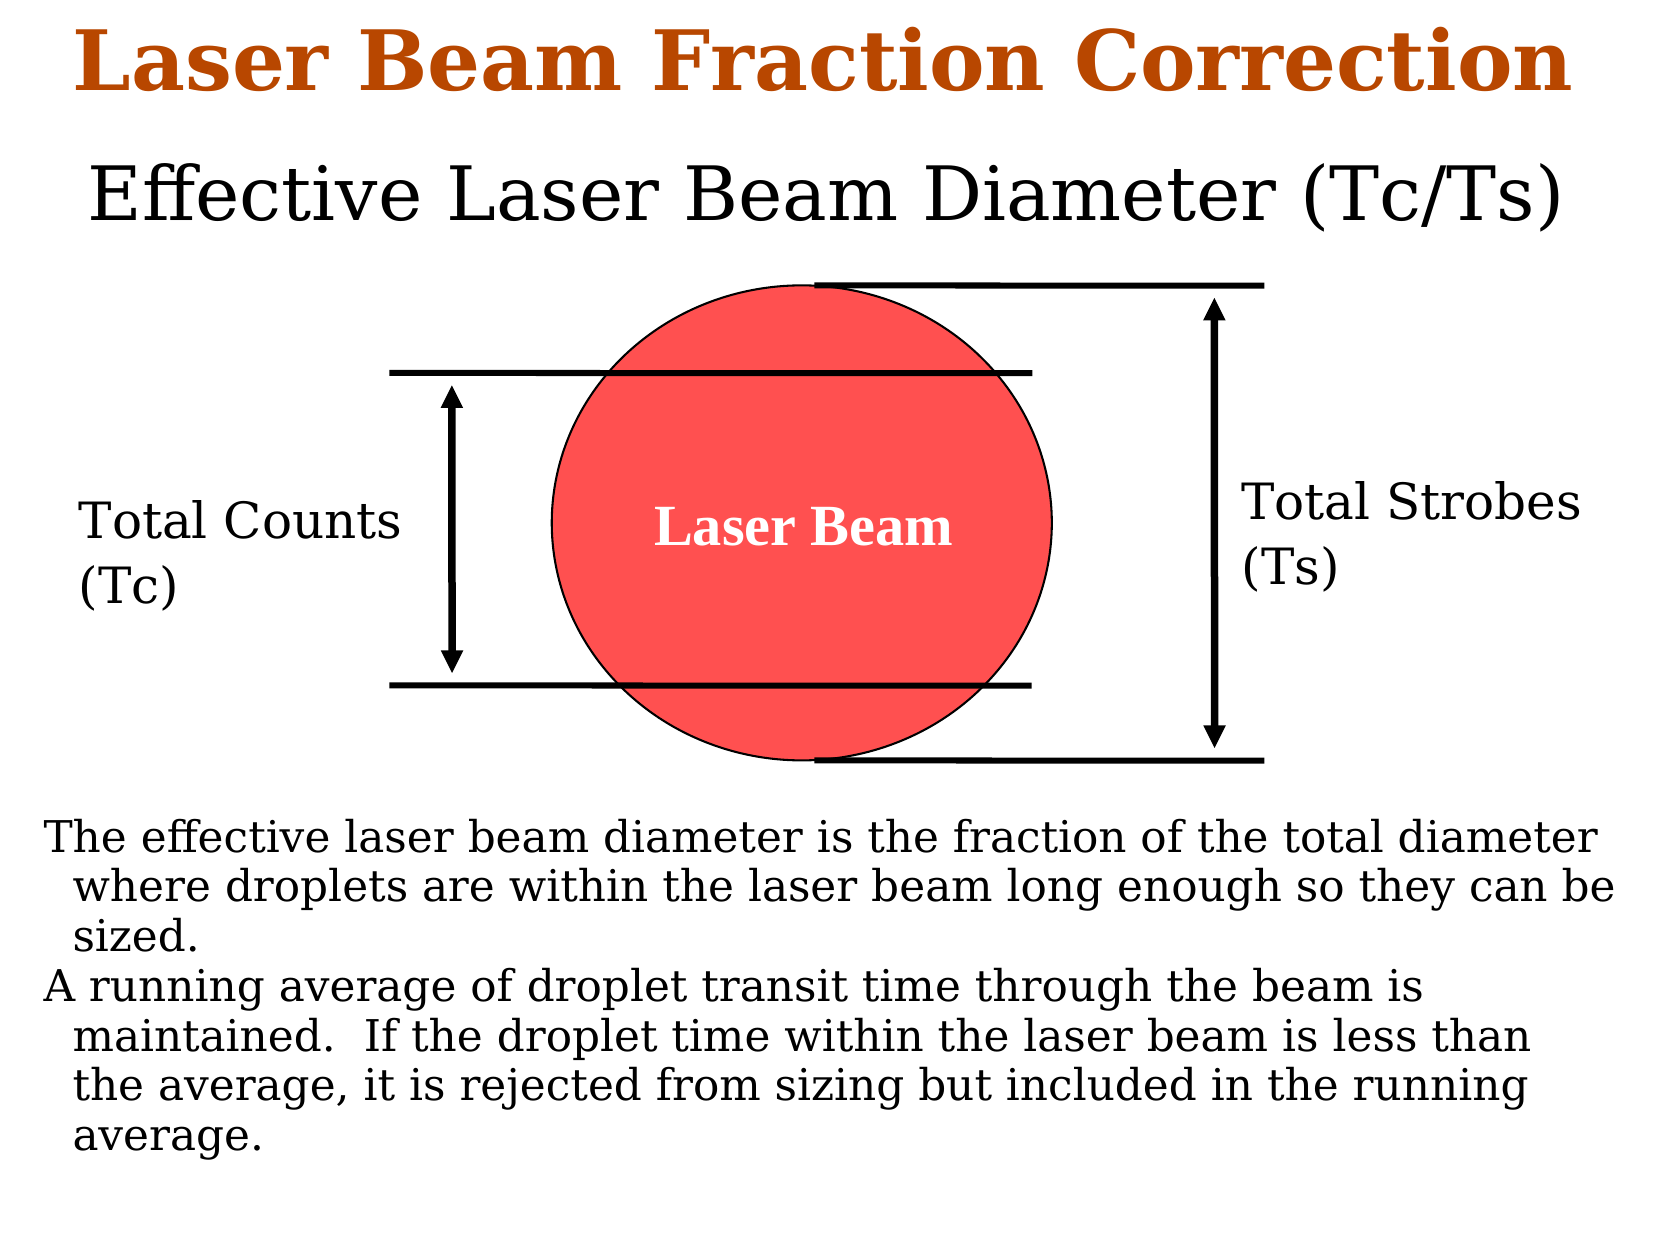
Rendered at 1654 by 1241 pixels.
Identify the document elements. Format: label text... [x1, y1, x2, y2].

text_box [623, 689, 981, 761]
text_box [610, 285, 994, 370]
text_box Effective Laser Beam Diameter (Tc/Ts)‏ [0, 146, 1654, 235]
text_box Total Counts (Tc)‏ [64, 485, 477, 650]
text_box Laser Beam Fraction Correction [0, 8, 1654, 122]
text_box The effective laser beam diameter is the fraction of the total diameter where droplets are within the laser beam long enough so they can be sized. A running average of droplet transit time through the beam is maintained. If the droplet time within the laser beam is less than the average, it is rejected from sizing but included in the running average. [43, 790, 1619, 1183]
text_box Total Strobes (Ts)‏ [1226, 466, 1654, 631]
text_box Laser Beam [639, 475, 1015, 579]
text_box [551, 377, 1052, 682]
